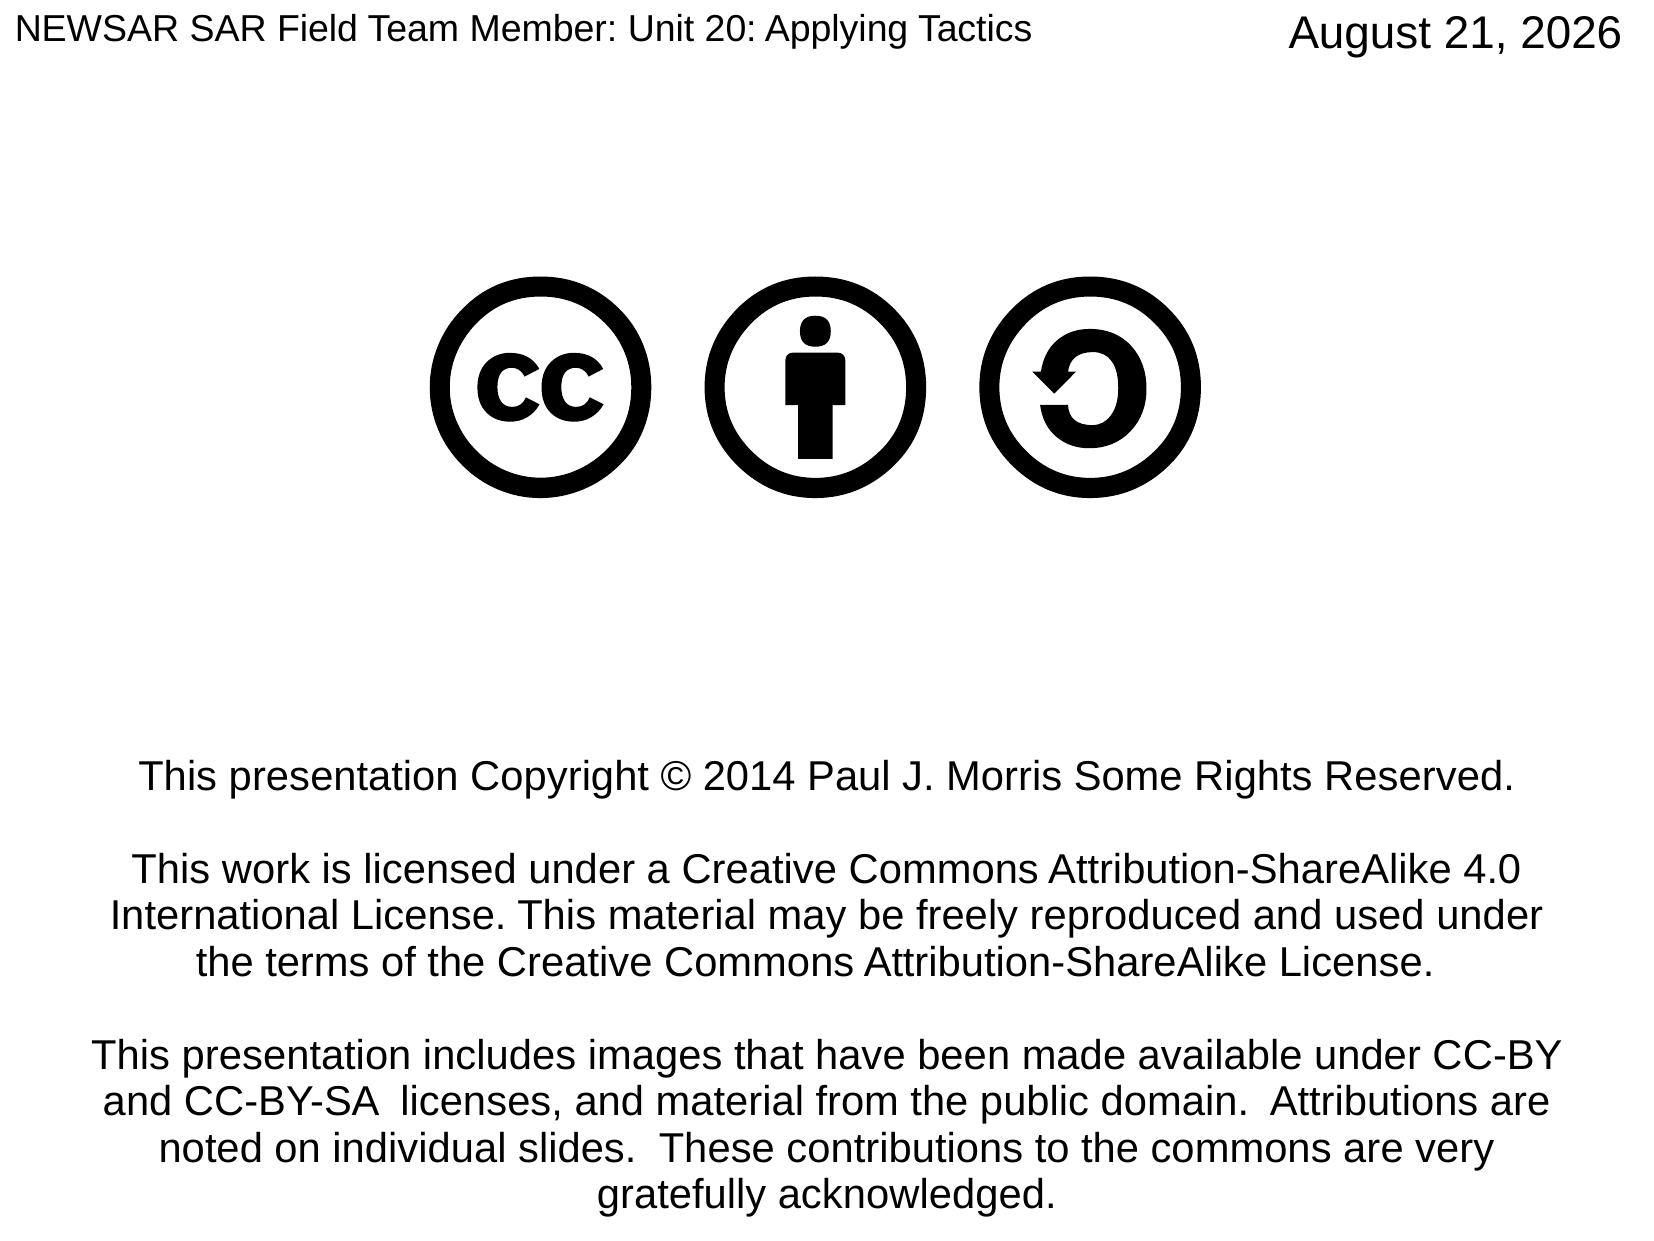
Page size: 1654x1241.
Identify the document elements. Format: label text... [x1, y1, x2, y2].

picture [428, 274, 654, 500]
text_box February 19, 2020 [1163, 0, 1638, 67]
text_box NEWSAR SAR Field Team Member: Unit 20: Applying Tactics [0, 0, 1163, 57]
picture [977, 274, 1203, 500]
picture [702, 274, 928, 500]
text_box This presentation Copyright © 2014 Paul J. Morris Some Rights Reserved. This work is licensed under a Creative Commons Attribution-ShareAlike 4.0 International License. This material may be freely reproduced and used under the terms of the Creative Commons Attribution-ShareAlike License. This presentation includes images that have been made available under CC-BY and CC-BY-SA licenses, and material from the public domain. Attributions are noted on individual slides. These contributions to the commons are very gratefully acknowledged. [82, 739, 1571, 1231]
